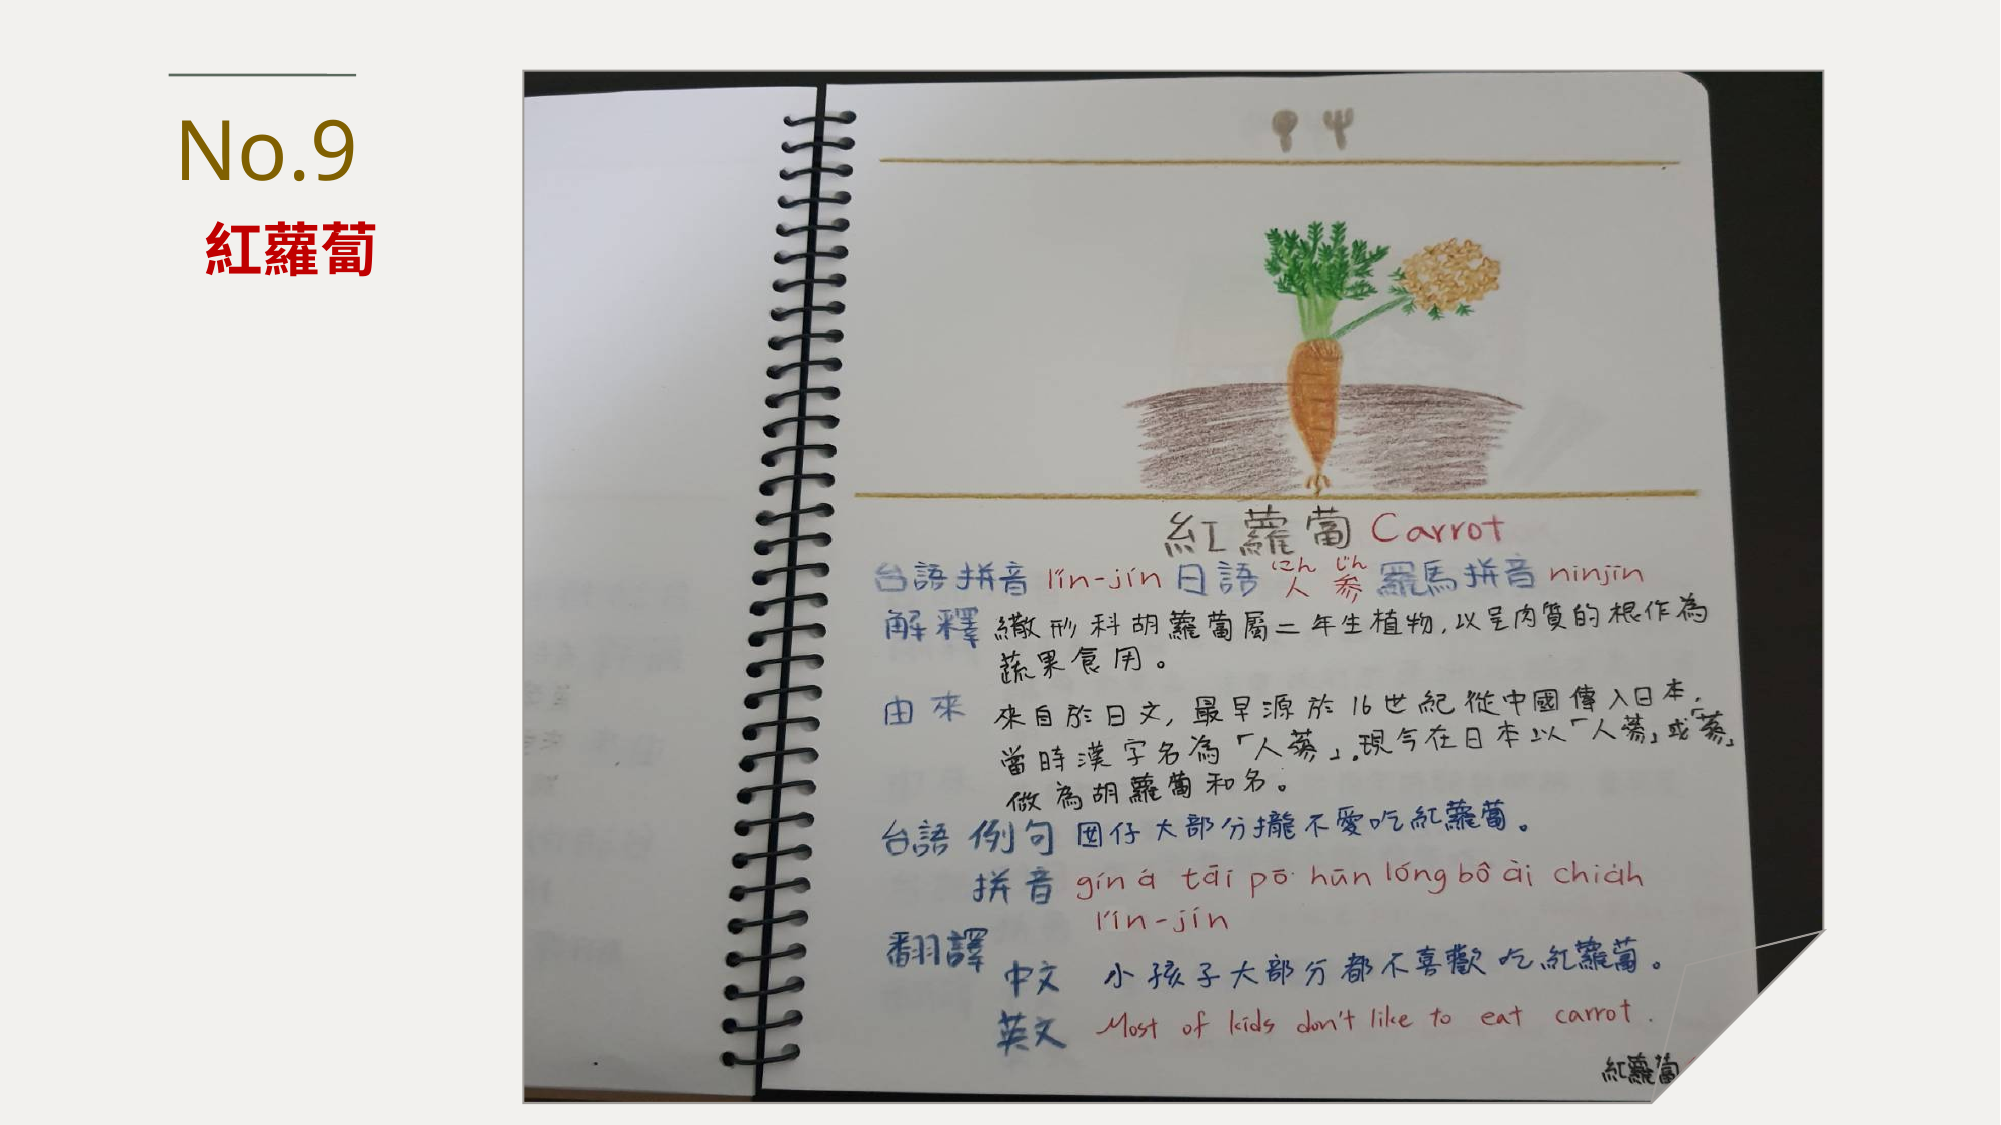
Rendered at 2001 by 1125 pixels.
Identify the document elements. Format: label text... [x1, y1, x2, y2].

text_box [523, 70, 1824, 1104]
text_box 紅蘿蔔 [189, 206, 399, 291]
text_box No.9 [159, 90, 523, 205]
